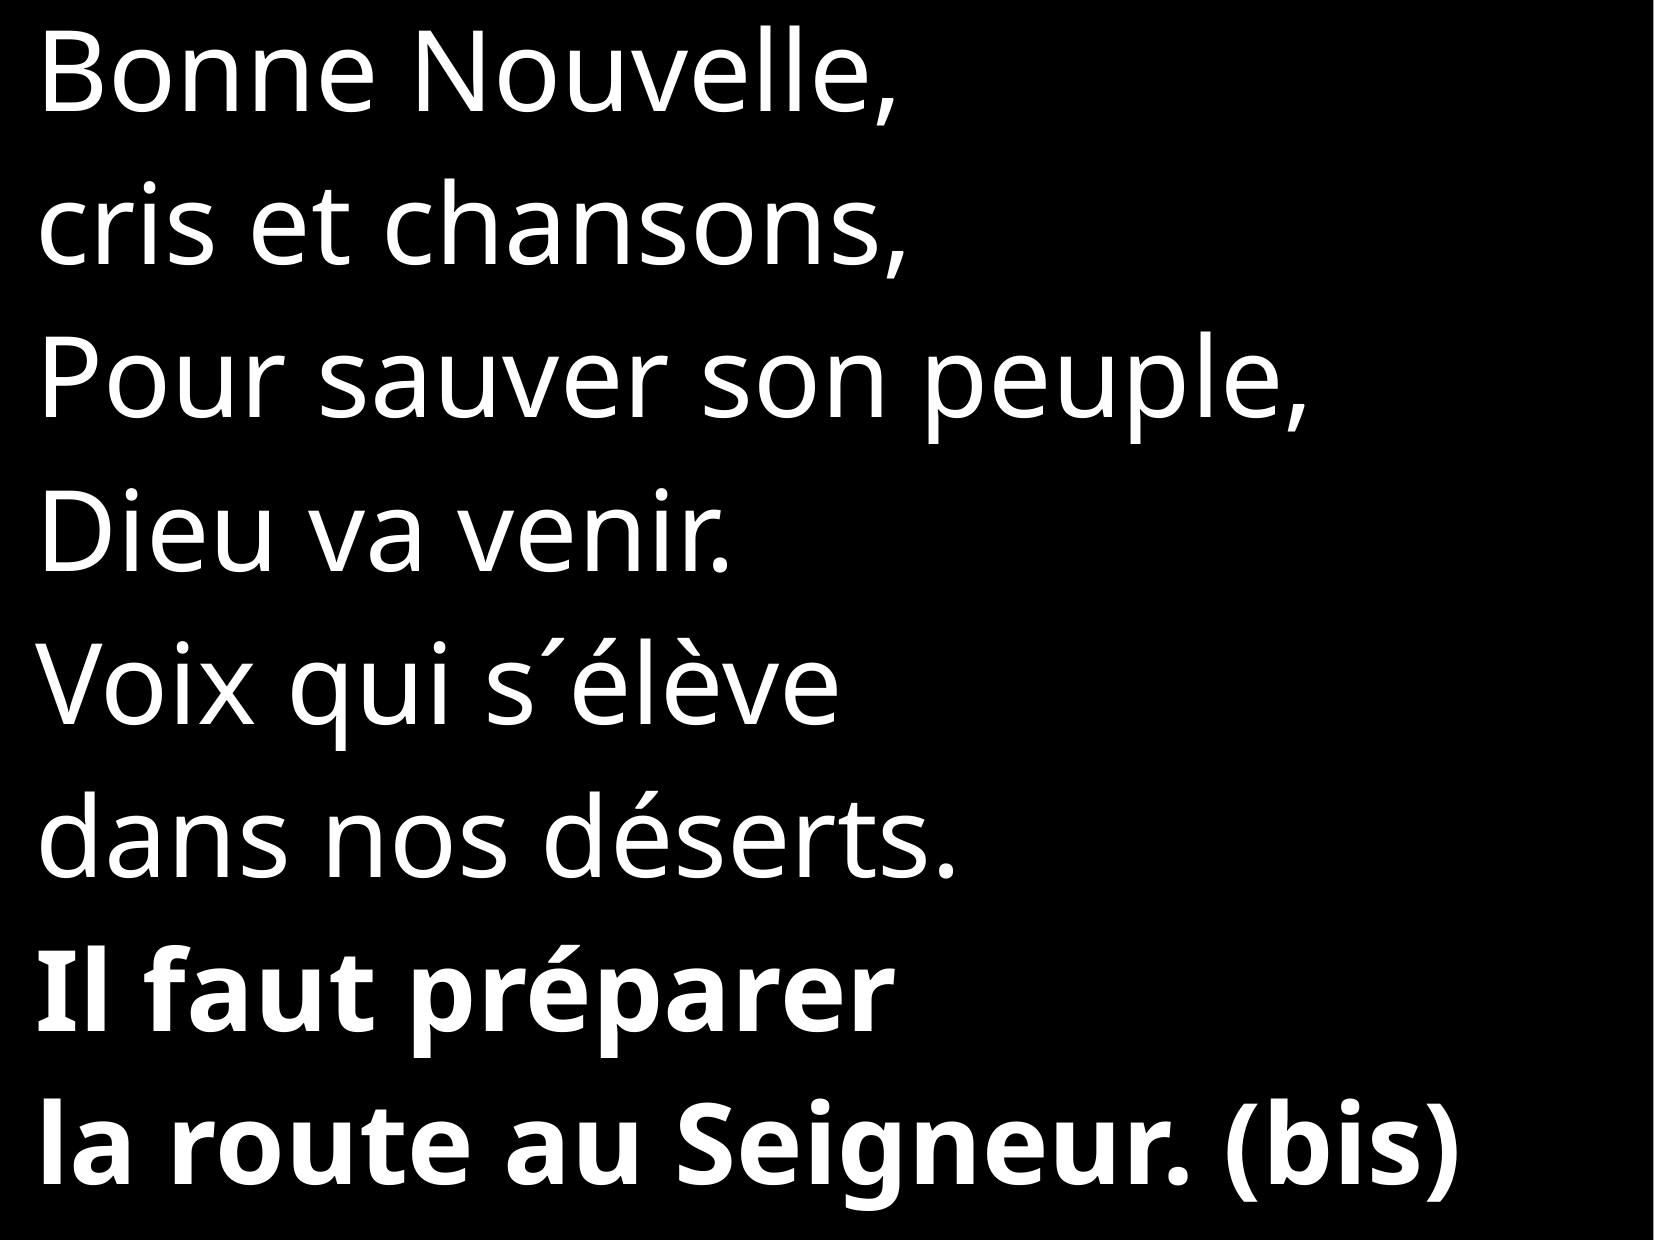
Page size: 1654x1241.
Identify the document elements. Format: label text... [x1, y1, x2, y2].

list Bonne Nouvelle, cris et chansons, Pour sauver son peuple, Dieu va venir. Voix qui s´élève dans nos déserts. Il faut préparer la route au Seigneur. (bis) [35, 0, 1642, 1241]
